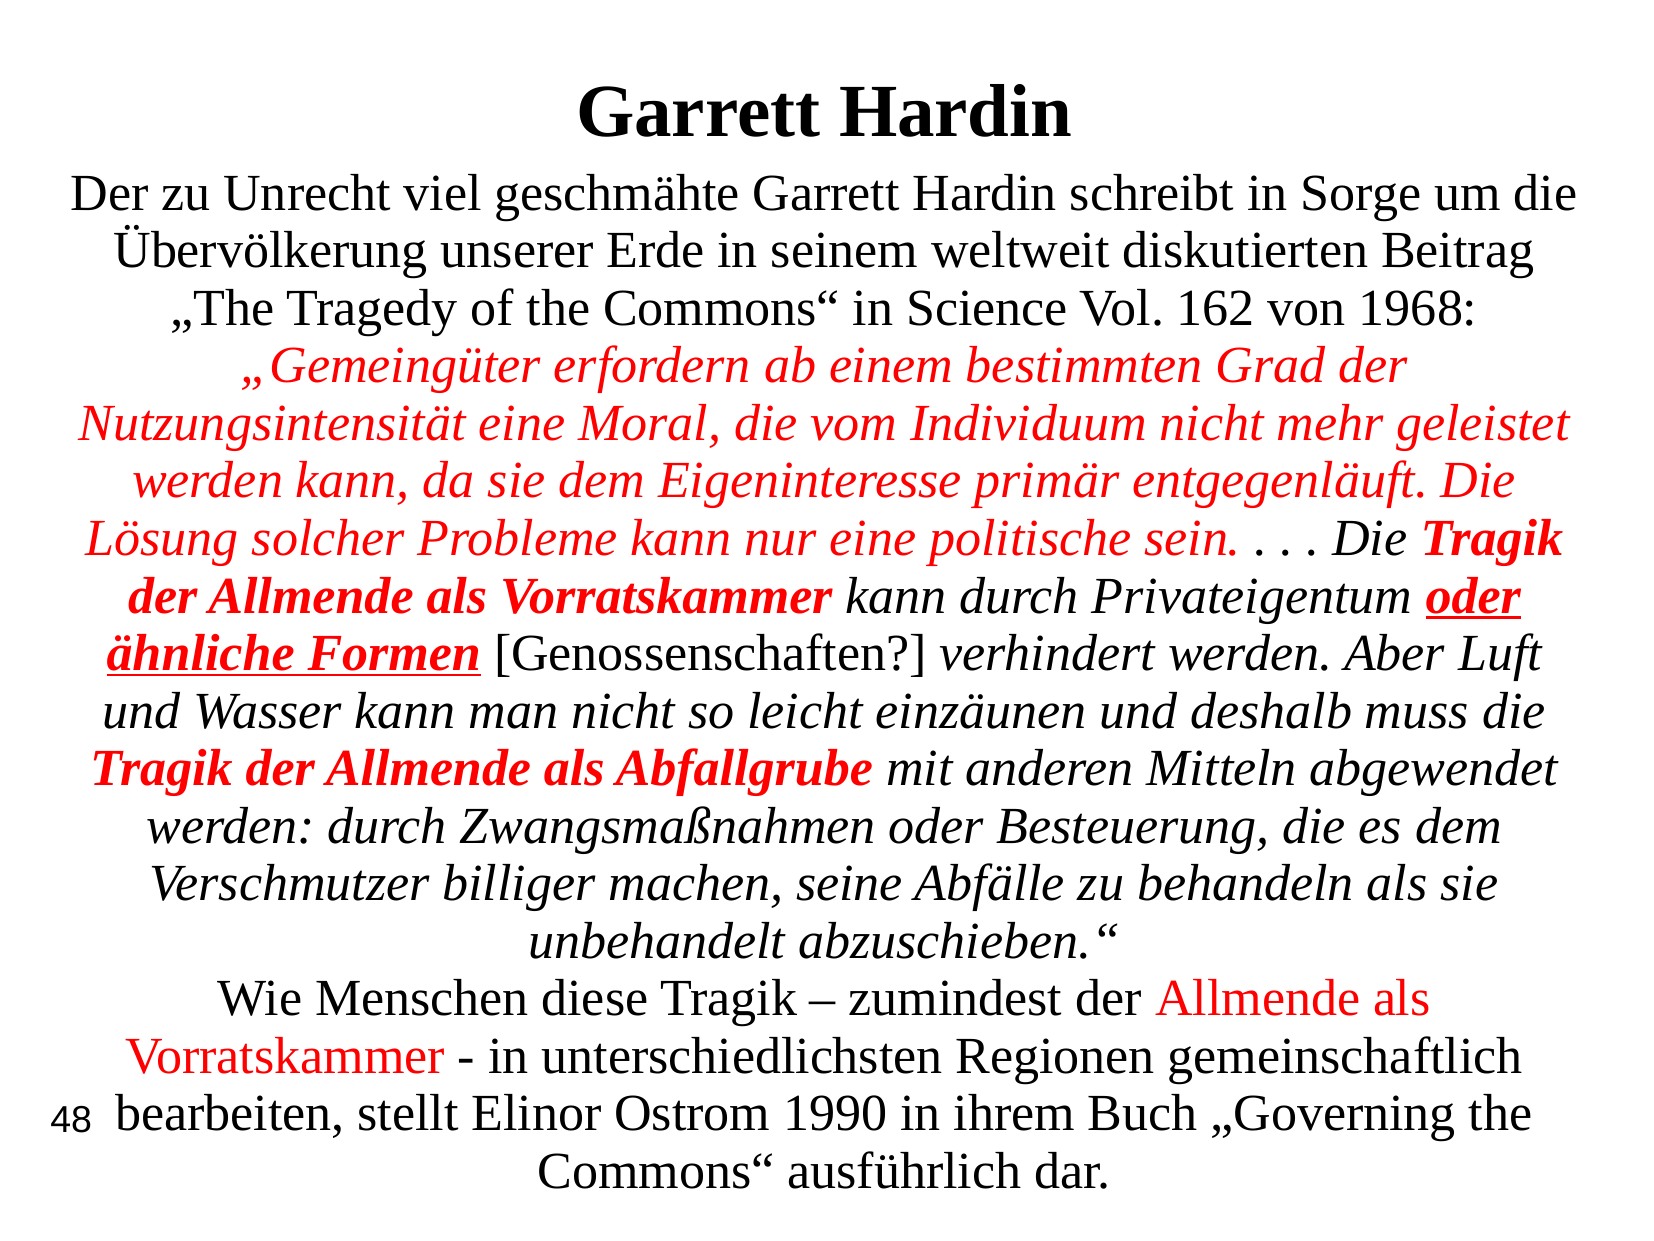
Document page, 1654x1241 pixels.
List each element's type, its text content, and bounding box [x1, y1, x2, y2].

text_box Garrett Hardin Der zu Unrecht viel geschmähte Garrett Hardin schreibt in Sorge um die Übervölkerung unserer Erde in seinem weltweit diskutierten Beitrag „The Tragedy of the Commons“ in Science Vol. 162 von 1968: „Gemeingüter erfordern ab einem bestimmten Grad der Nutzungsintensität eine Moral, die vom Individuum nicht mehr geleistet werden kann, da sie dem Eigeninteresse primär entgegenläuft. Die Lösung solcher Probleme kann nur eine politische sein. . . . Die Tragik der Allmende als Vorratskammer kann durch Privateigentum oder ähnliche Formen [Genossenschaften?] verhindert werden. Aber Luft und Wasser kann man nicht so leicht einzäunen und deshalb muss die Tragik der Allmende als Abfallgrube mit anderen Mitteln abgewendet werden: durch Zwangsmaßnahmen oder Besteuerung, die es dem Verschmutzer billiger machen, seine Abfälle zu behandeln als sie unbehandelt abzuschieben.“ Wie Menschen diese Tragik – zumindest der Allmende als Vorratskammer - in unterschiedlichsten Regionen gemeinschaftlich bearbeiten, stellt Elinor Ostrom 1990 in ihrem Buch „Governing the Commons“ ausführlich dar. [56, 62, 1607, 1207]
text_box <Nummer> [35, 1091, 253, 1162]
